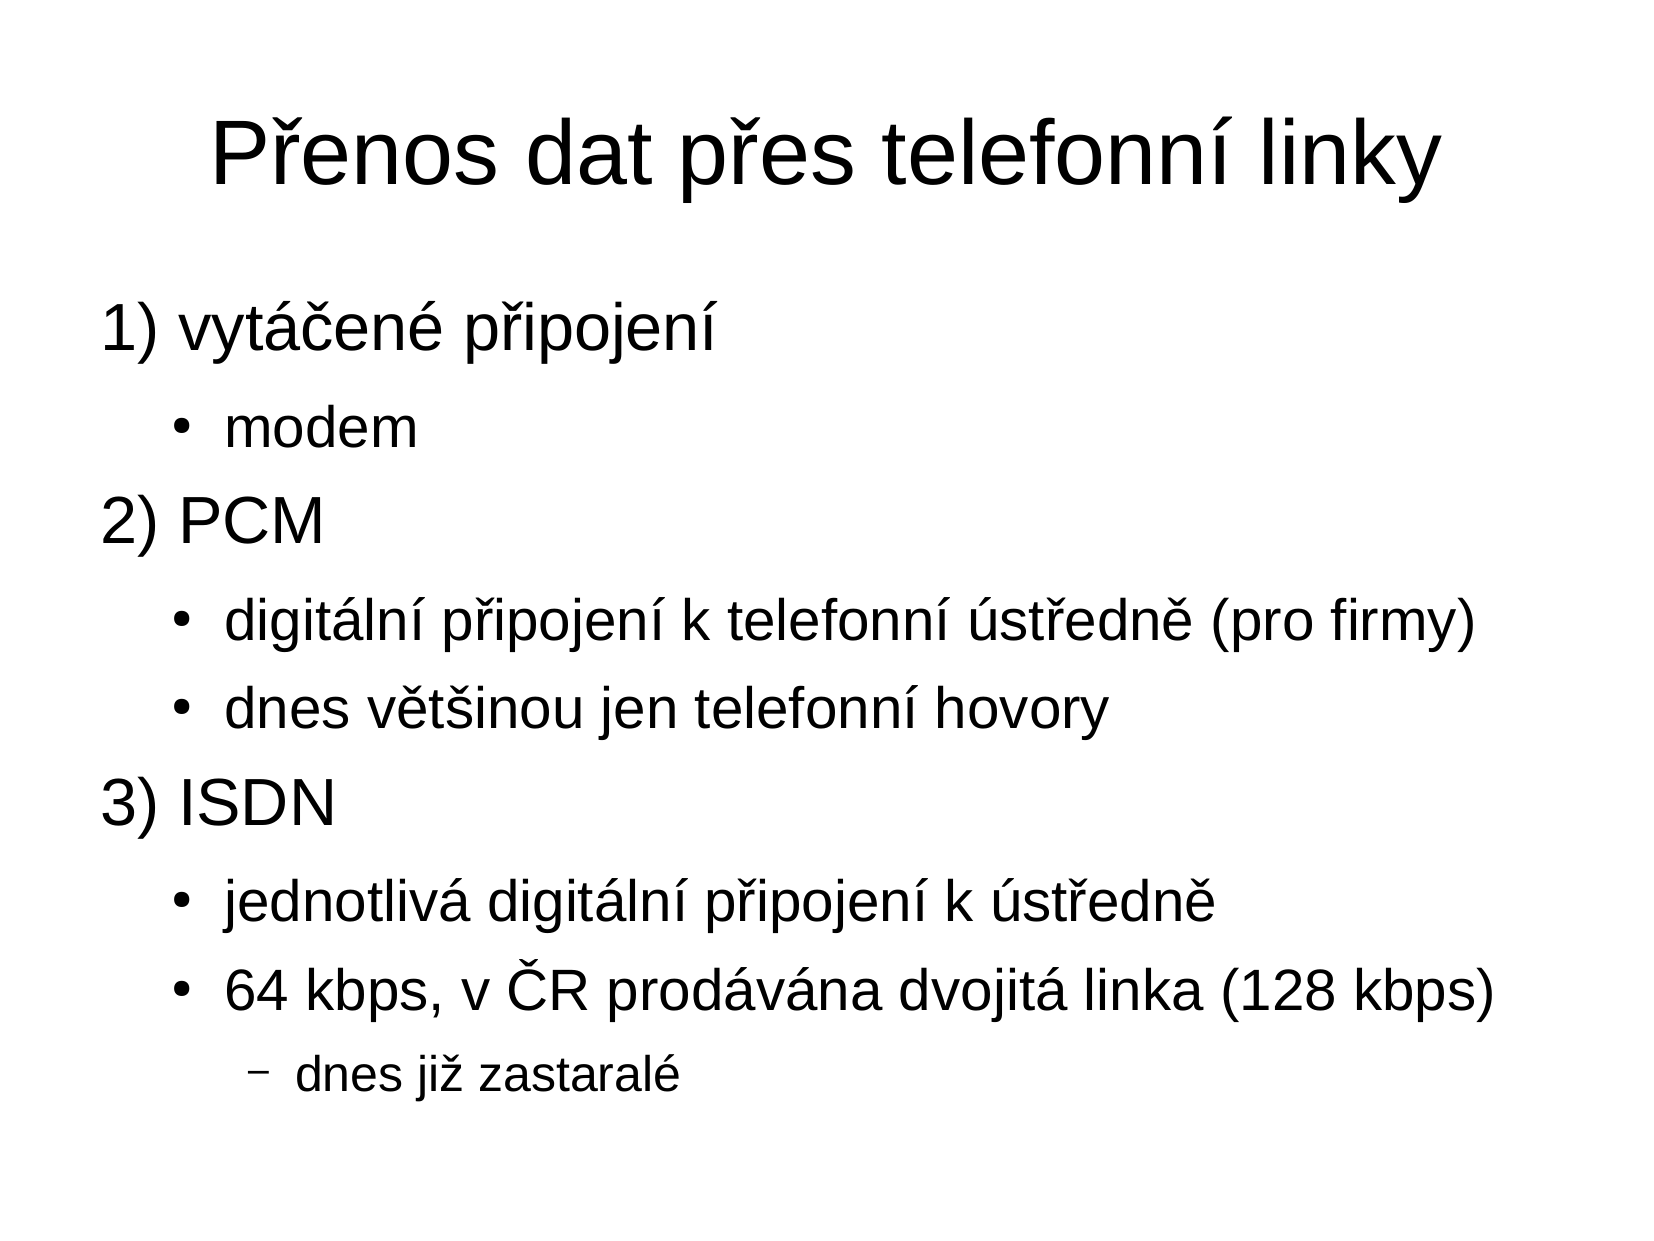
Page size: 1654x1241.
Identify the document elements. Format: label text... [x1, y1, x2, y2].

list vytáčené připojení modem PCM digitální připojení k telefonní ústředně (pro firmy) dnes většinou jen telefonní hovory ISDN jednotlivá digitální připojení k ústředně 64 kbps, v ČR prodávána dvojitá linka (128 kbps) dnes již zastaralé [82, 290, 1571, 1103]
title Přenos dat přes telefonní linky [82, 56, 1571, 250]
